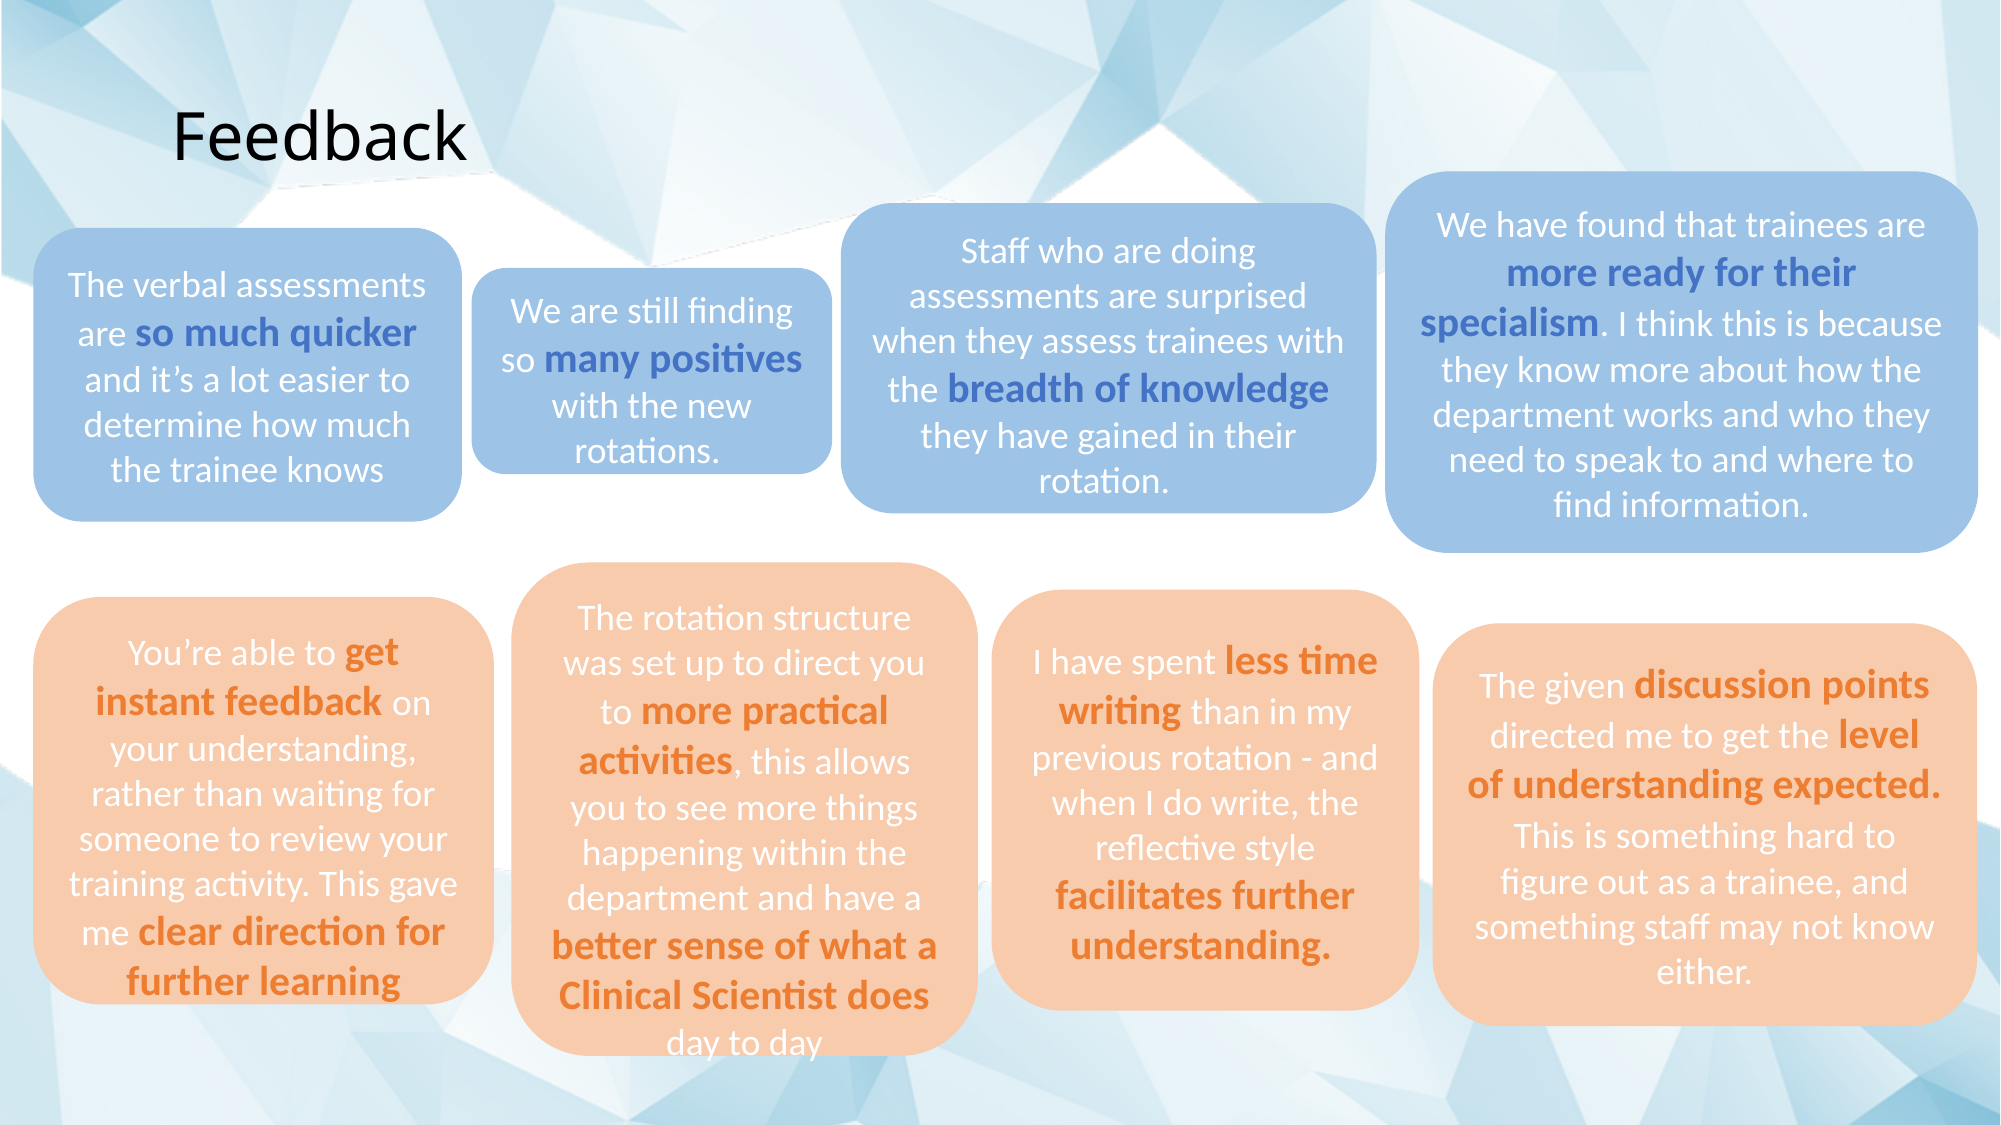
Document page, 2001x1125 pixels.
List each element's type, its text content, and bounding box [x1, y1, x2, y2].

text_box The given discussion points directed me to get the level of understanding expected. This is something hard to figure out as a trainee, and something staff may not know either. [1432, 623, 1978, 1027]
text_box The rotation structure was set up to direct you to more practical activities, this allows you to see more things happening within the department and have a better sense of what a Clinical Scientist does day to day [511, 562, 978, 1056]
picture [0, 745, 2000, 1125]
text_box We have found that trainees are more ready for their specialism. I think this is because they know more about how the department works and who they need to speak to and where to find information. [1385, 171, 1979, 553]
picture [0, 0, 2000, 359]
text_box The verbal assessments are so much quicker and it’s a lot easier to determine how much the trainee knows [33, 227, 462, 522]
text_box You’re able to get instant feedback on your understanding, rather than waiting for someone to review your training activity. This gave me clear direction for further learning [33, 596, 494, 1005]
text_box We are still finding so many positives with the new rotations. [471, 267, 833, 475]
text_box Staff who are doing assessments are surprised when they assess trainees with the breadth of knowledge they have gained in their rotation. [840, 203, 1377, 514]
text_box I have spent less time writing than in my previous rotation - and when I do write, the reflective style facilitates further understanding. [991, 589, 1420, 1011]
title Feedback [156, 95, 1882, 184]
